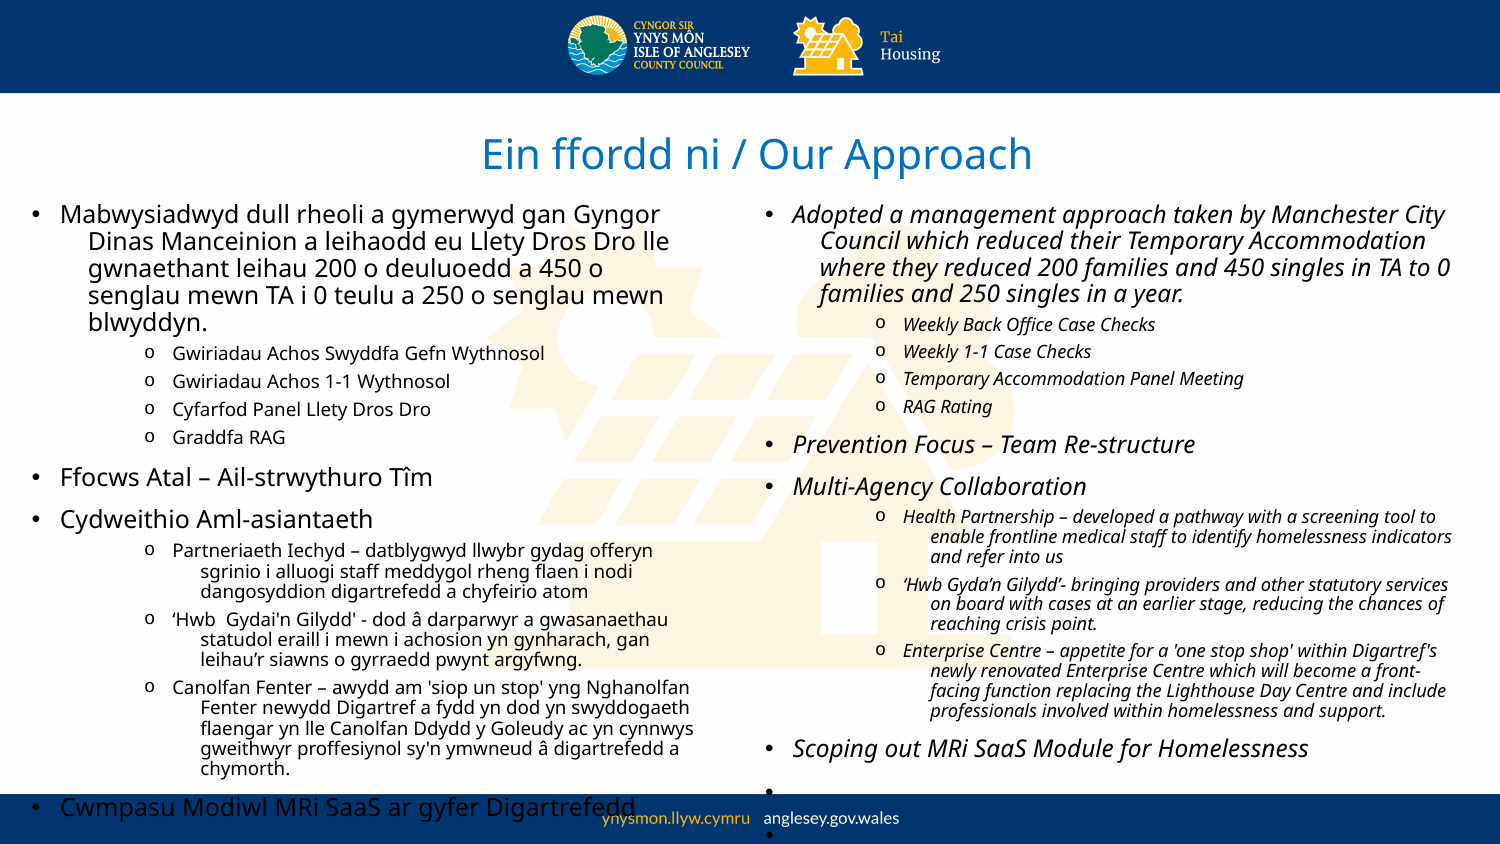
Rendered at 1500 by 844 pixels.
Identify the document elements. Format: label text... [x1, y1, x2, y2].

text_box Mabwysiadwyd dull rheoli a gymerwyd gan Gyngor Dinas Manceinion a leihaodd eu Llety Dros Dro lle gwnaethant leihau 200 o deuluoedd a 450 o senglau mewn TA i 0 teulu a 250 o senglau mewn blwyddyn. Gwiriadau Achos Swyddfa Gefn Wythnosol​ Gwiriadau Achos 1-1 Wythnosol Cyfarfod Panel Llety Dros Dro Graddfa RAG Ffocws Atal – Ail-strwythuro Tîm​ Cydweithio Aml-asiantaeth Partneriaeth Iechyd – datblygwyd llwybr gydag offeryn sgrinio i alluogi staff meddygol rheng flaen i nodi dangosyddion digartrefedd a chyfeirio atom ‘Hwb Gydai'n Gilydd' - dod â darparwyr a gwasanaethau statudol eraill i mewn i achosion yn gynharach, gan leihau’r siawns o gyrraedd pwynt argyfwng. Canolfan Fenter – awydd am 'siop un stop' yng Nghanolfan Fenter newydd Digartref a fydd yn dod yn swyddogaeth flaengar yn lle Canolfan Ddydd y Goleudy ac yn cynnwys gweithwyr proffesiynol sy'n ymwneud â digartrefedd a chymorth. Cwmpasu Modiwl MRi SaaS ar gyfer Digartrefedd [16, 194, 713, 804]
title Ein ffordd ni / Our Approach [68, 107, 1446, 205]
list Adopted a management approach taken by Manchester City Council which reduced their Temporary Accommodation where they reduced 200 families and 450 singles in TA to 0 families and 250 singles in a year. Weekly Back Office Case Checks Weekly 1-1 Case Checks Temporary Accommodation Panel Meeting RAG Rating Prevention Focus – Team Re-structure Multi-Agency Collaboration Health Partnership – developed a pathway with a screening tool to enable frontline medical staff to identify homelessness indicators and refer into us ‘Hwb Gyda’n Gilydd’- bringing providers and other statutory services on board with cases at an earlier stage, reducing the chances of reaching crisis point. Enterprise Centre – appetite for a 'one stop shop' within Digartref's newly renovated Enterprise Centre which will become a front-facing function replacing the Lighthouse Day Centre and include professionals involved within homelessness and support. Scoping out MRi SaaS Module for Homelessness [750, 194, 1484, 774]
